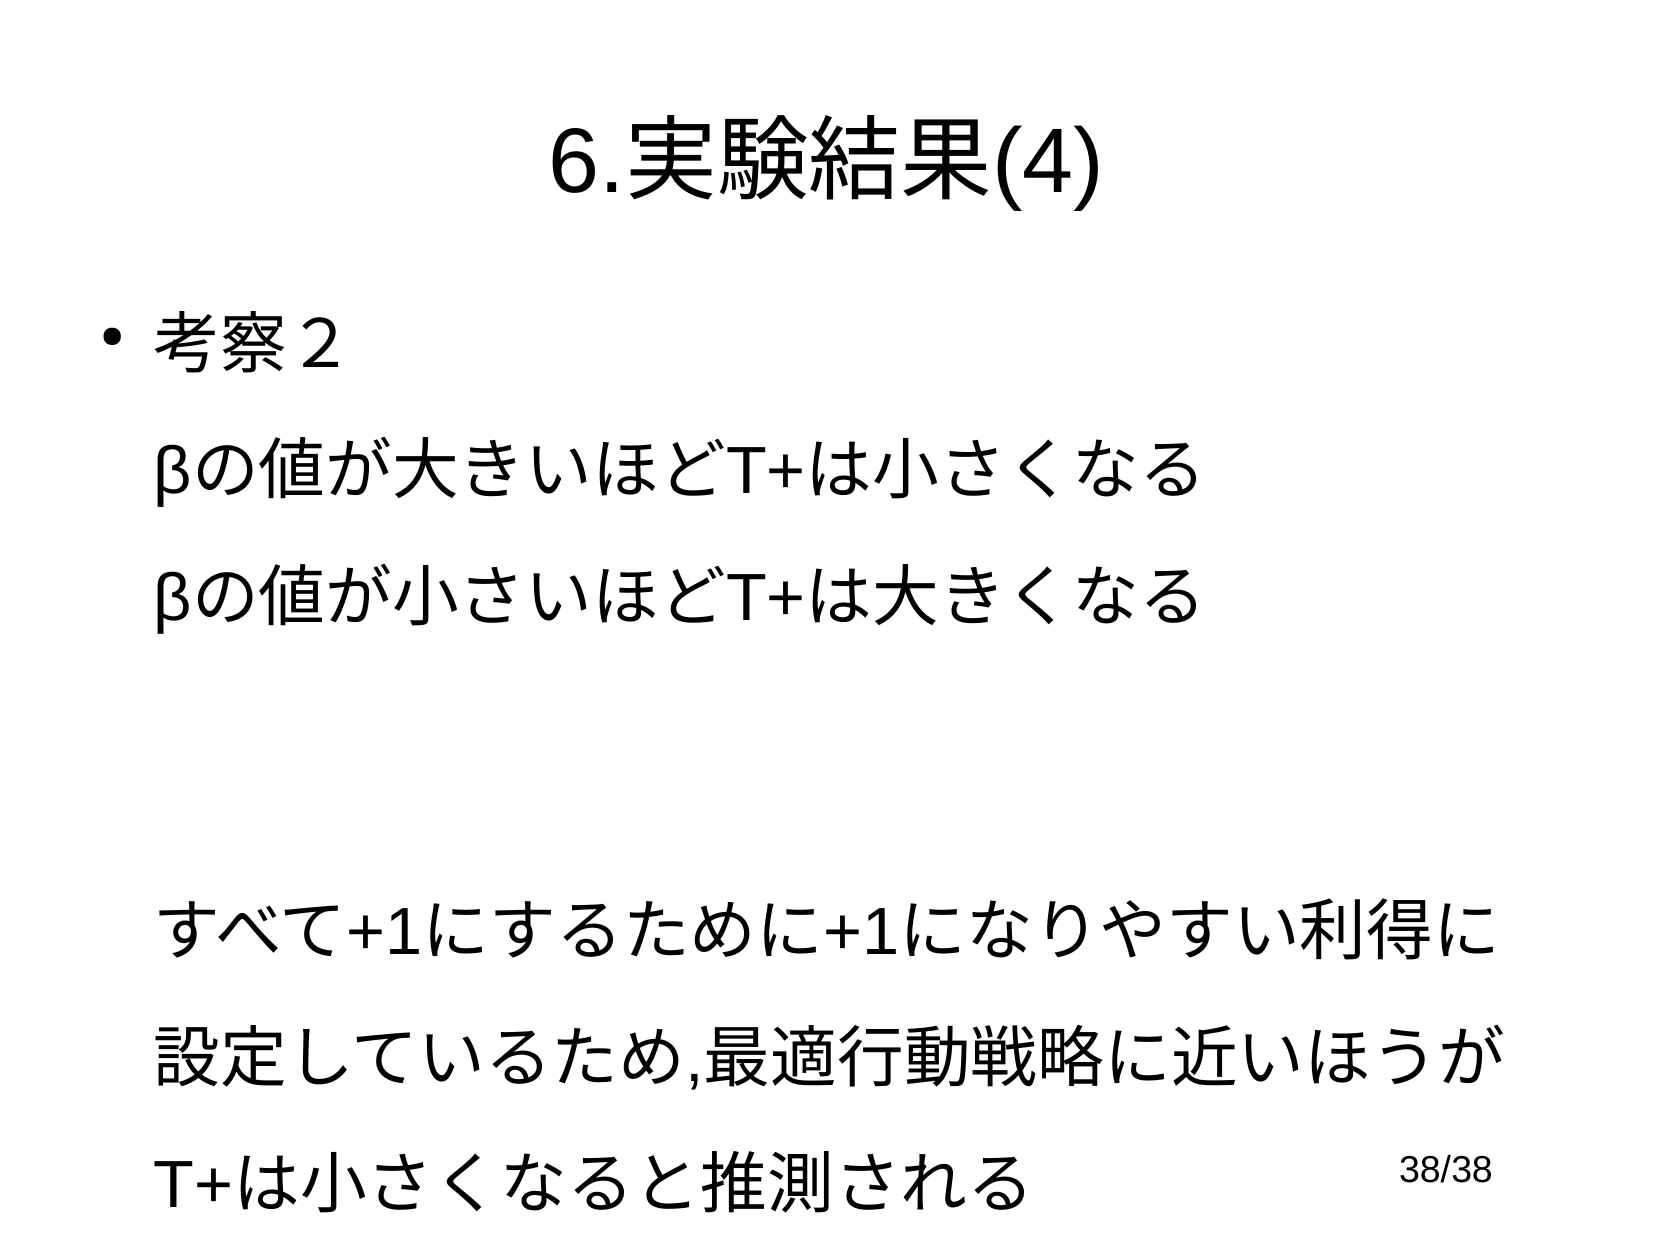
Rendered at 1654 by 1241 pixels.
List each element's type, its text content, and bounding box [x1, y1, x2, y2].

list 考察２ βの値が大きいほどT+は小さくなる βの値が小さいほどT+は大きくなる すべて+1にするために+1になりやすい利得に 設定しているため,最適行動戦略に近いほうが T+は小さくなると推測される [82, 290, 1571, 1109]
text_box <番号>/38 [1413, 1140, 1608, 1211]
title 6.実験結果(4) [82, 49, 1571, 257]
